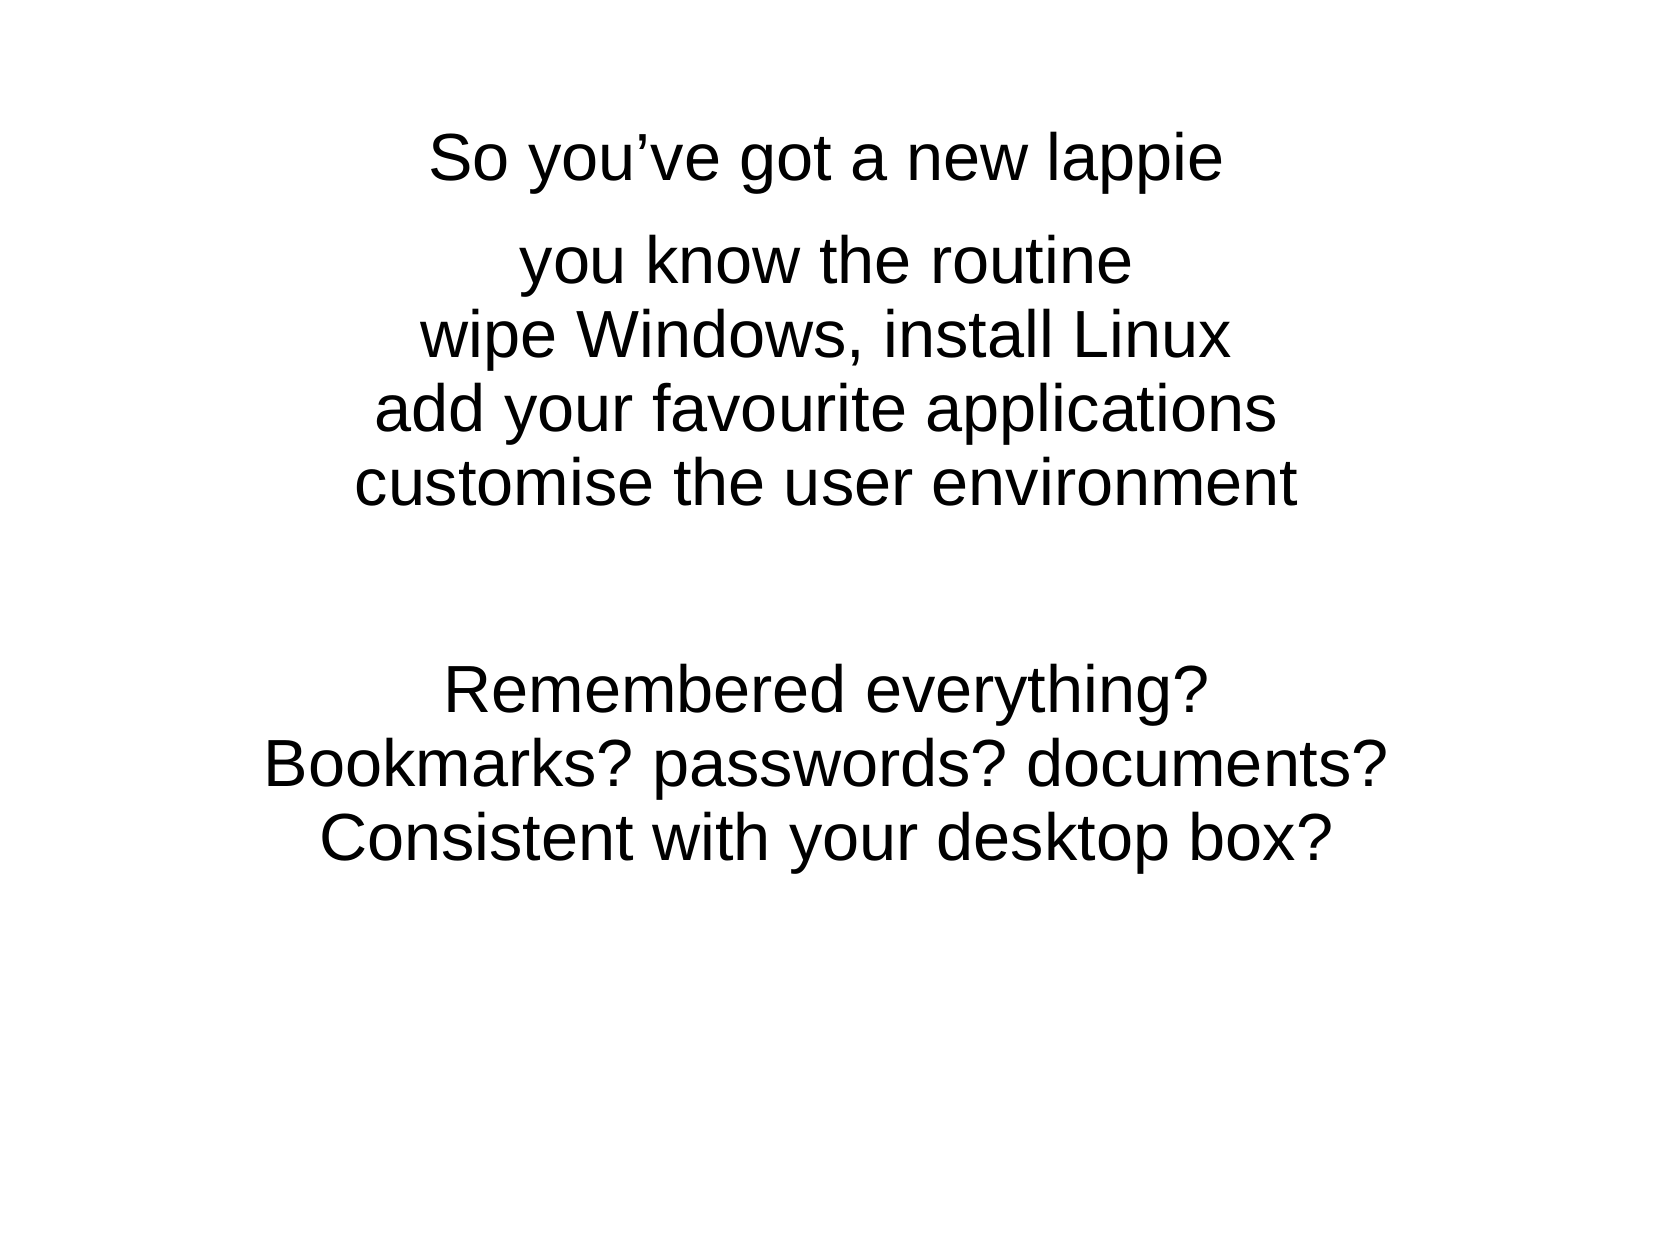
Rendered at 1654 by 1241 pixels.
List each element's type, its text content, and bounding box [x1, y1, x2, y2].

list So you’ve got a new lappie you know the routine wipe Windows, install Linux add your favourite applications customise the user environment Remembered everything? Bookmarks? passwords? documents? Consistent with your desktop box? [82, 120, 1571, 1141]
